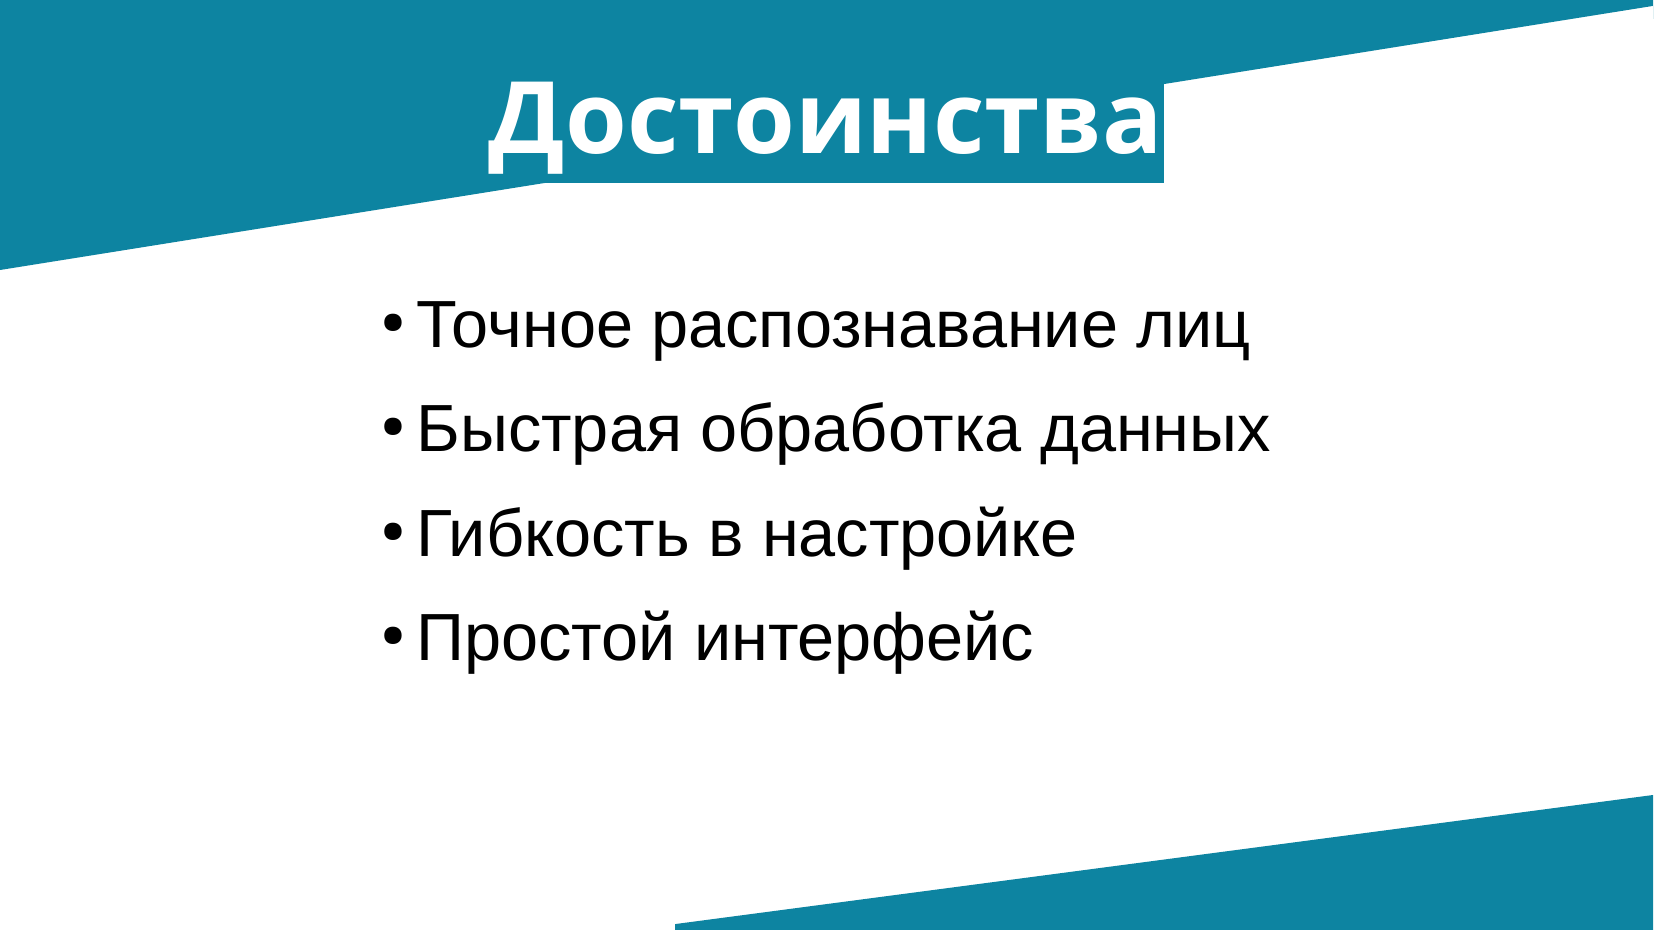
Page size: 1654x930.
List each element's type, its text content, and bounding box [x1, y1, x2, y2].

title Достоинства [82, 156, 1571, 193]
text_box Точное распознавание лиц Быстрая обработка данных Гибкость в настройке Простой интерфейс [366, 583, 1287, 651]
